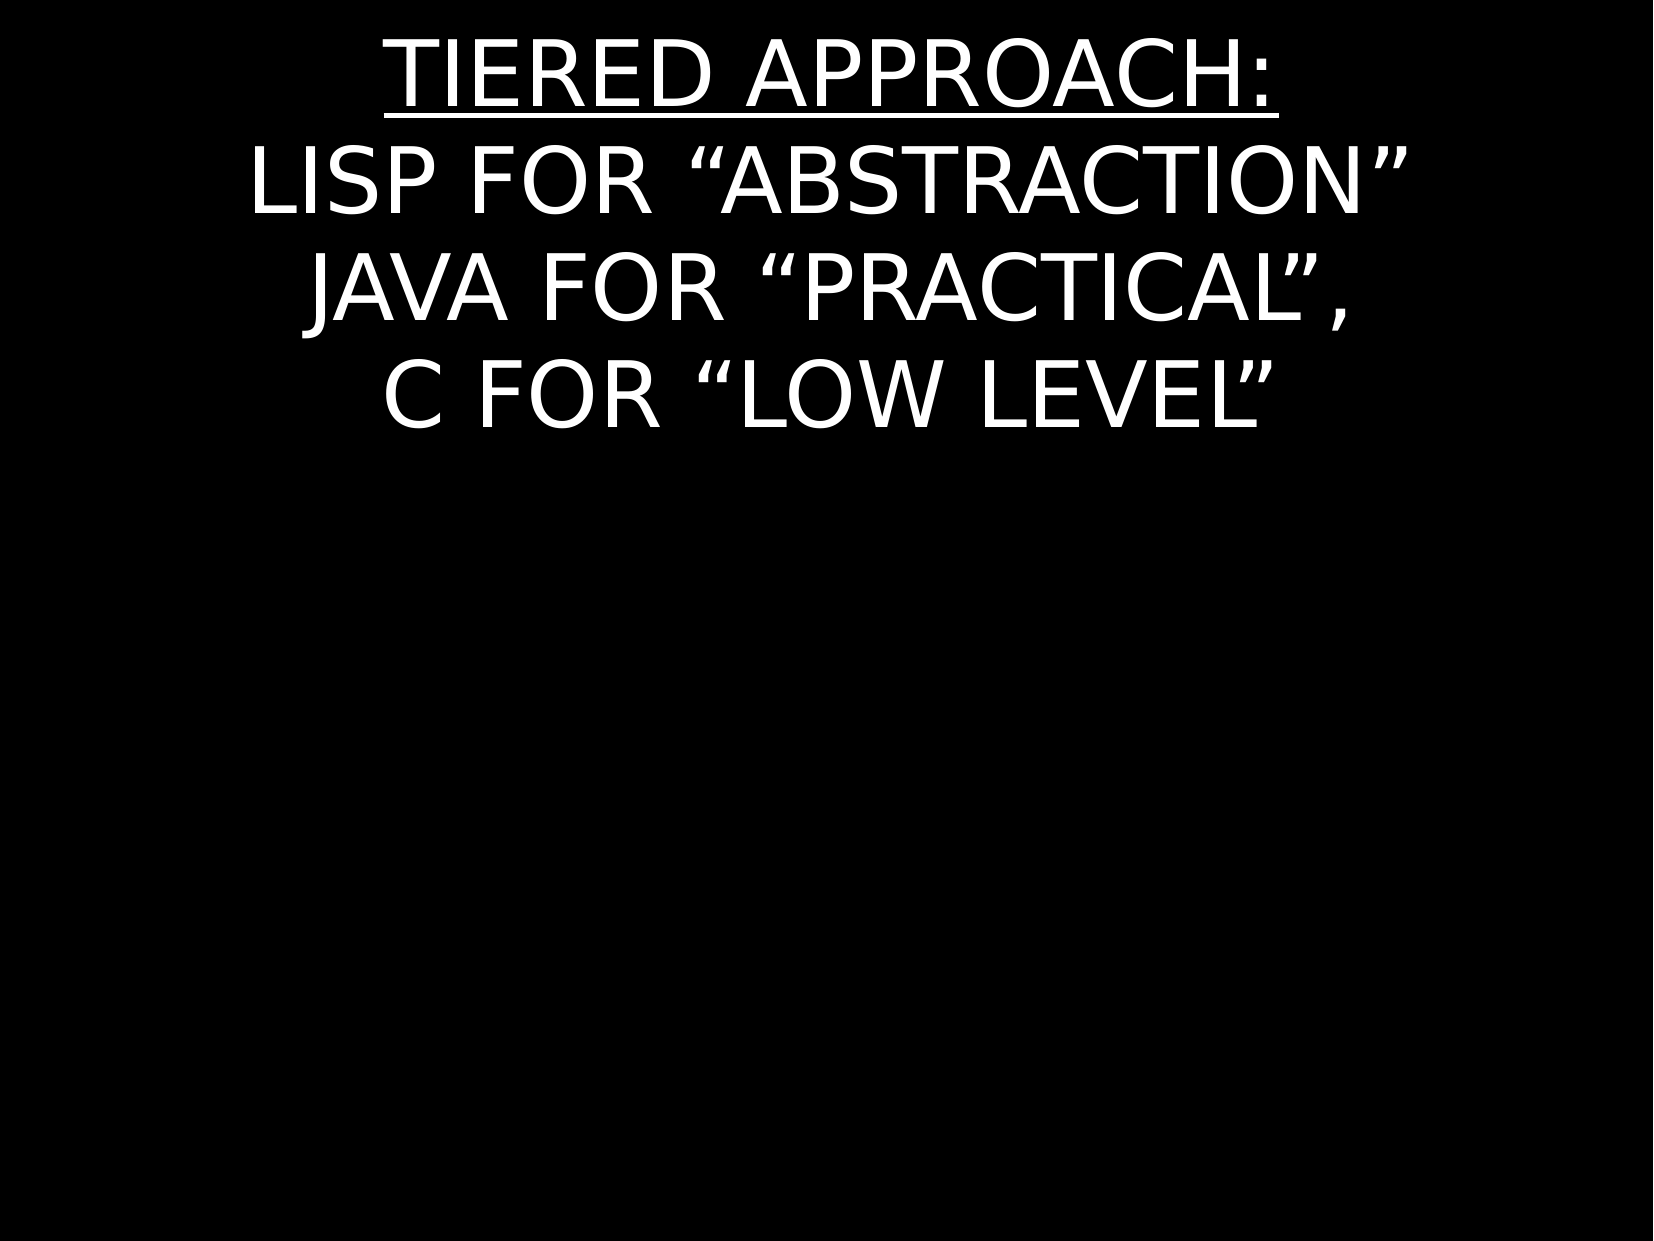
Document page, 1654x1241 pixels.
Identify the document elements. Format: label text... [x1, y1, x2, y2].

title TIERED APPROACH: LISP FOR “ABSTRACTION” JAVA FOR “PRACTICAL”, C FOR “LOW LEVEL” [87, 21, 1576, 450]
